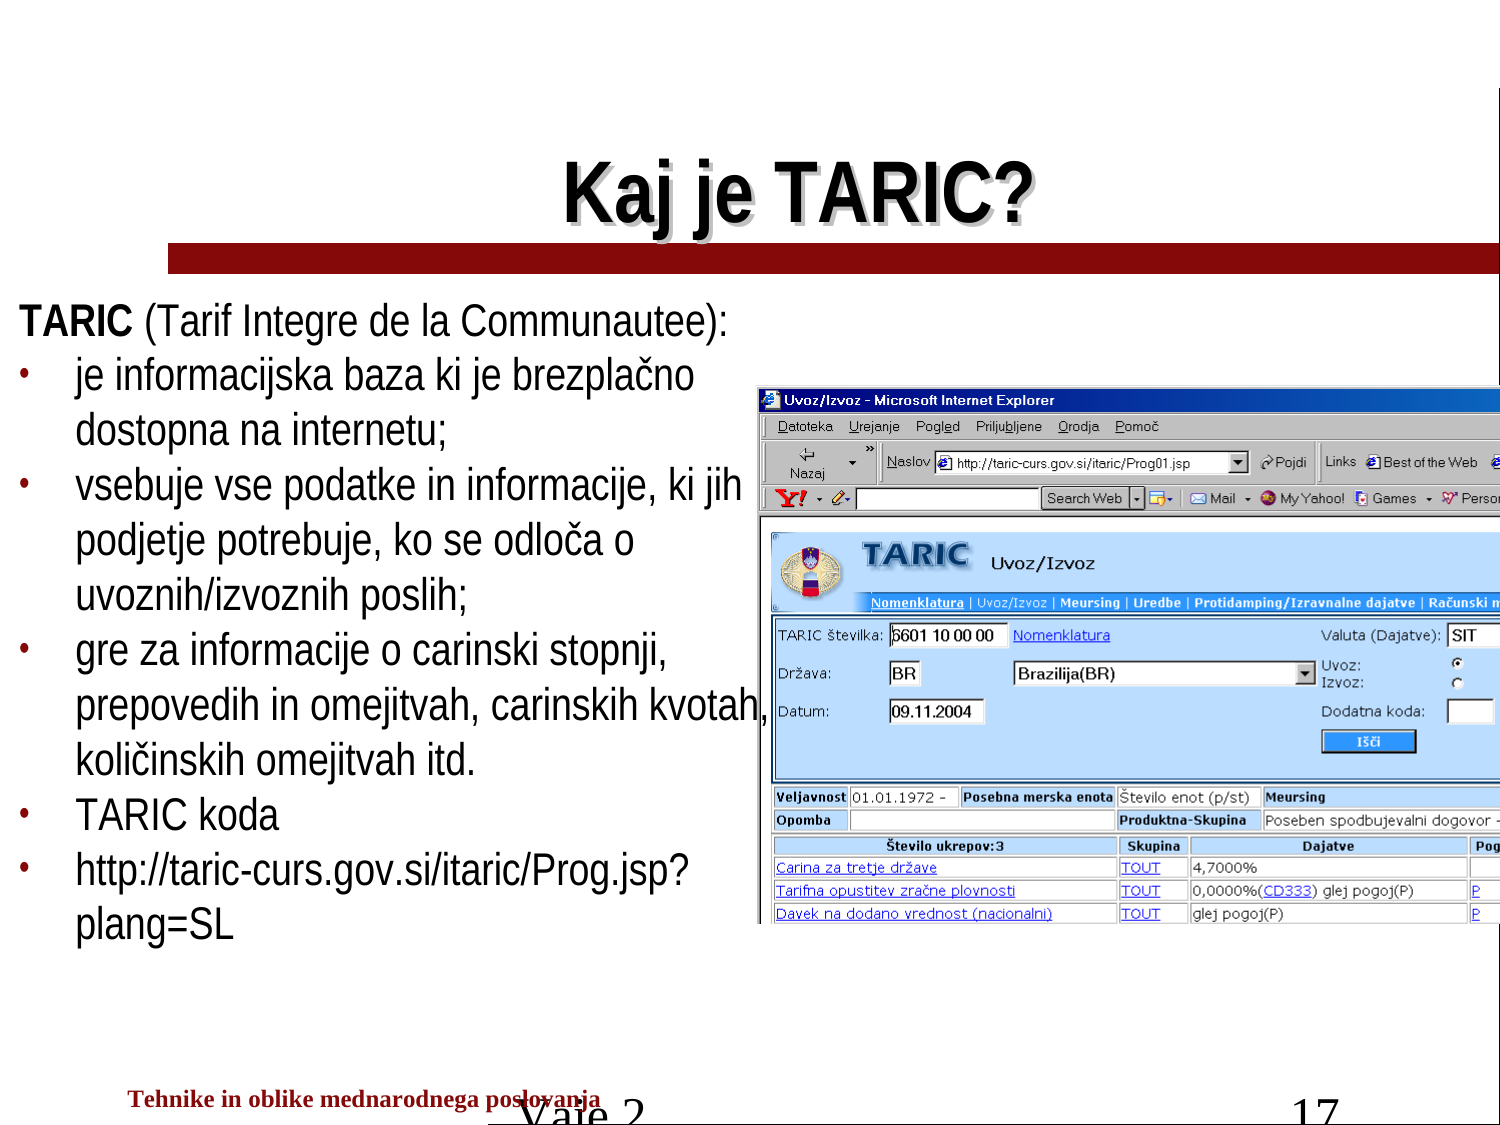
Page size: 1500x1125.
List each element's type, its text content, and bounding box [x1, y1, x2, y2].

title Kaj je TARIC? [162, 112, 1438, 263]
list TARIC (Tarif Integre de la Communautee): je informacijska baza ki je brezplačno dostopna na internetu; vsebuje vse podatke in informacije, ki jih podjetje potrebuje, ko se odloča o uvoznih/izvoznih poslih; gre za informacije o carinski stopnji, prepovedih in omejitvah, carinskih kvotah, količinskih omejitvah itd. TARIC koda http://taric-curs.gov.si/itaric/Prog.jsp?plang=SL [4, 282, 820, 1040]
text_box [820, 385, 1500, 925]
